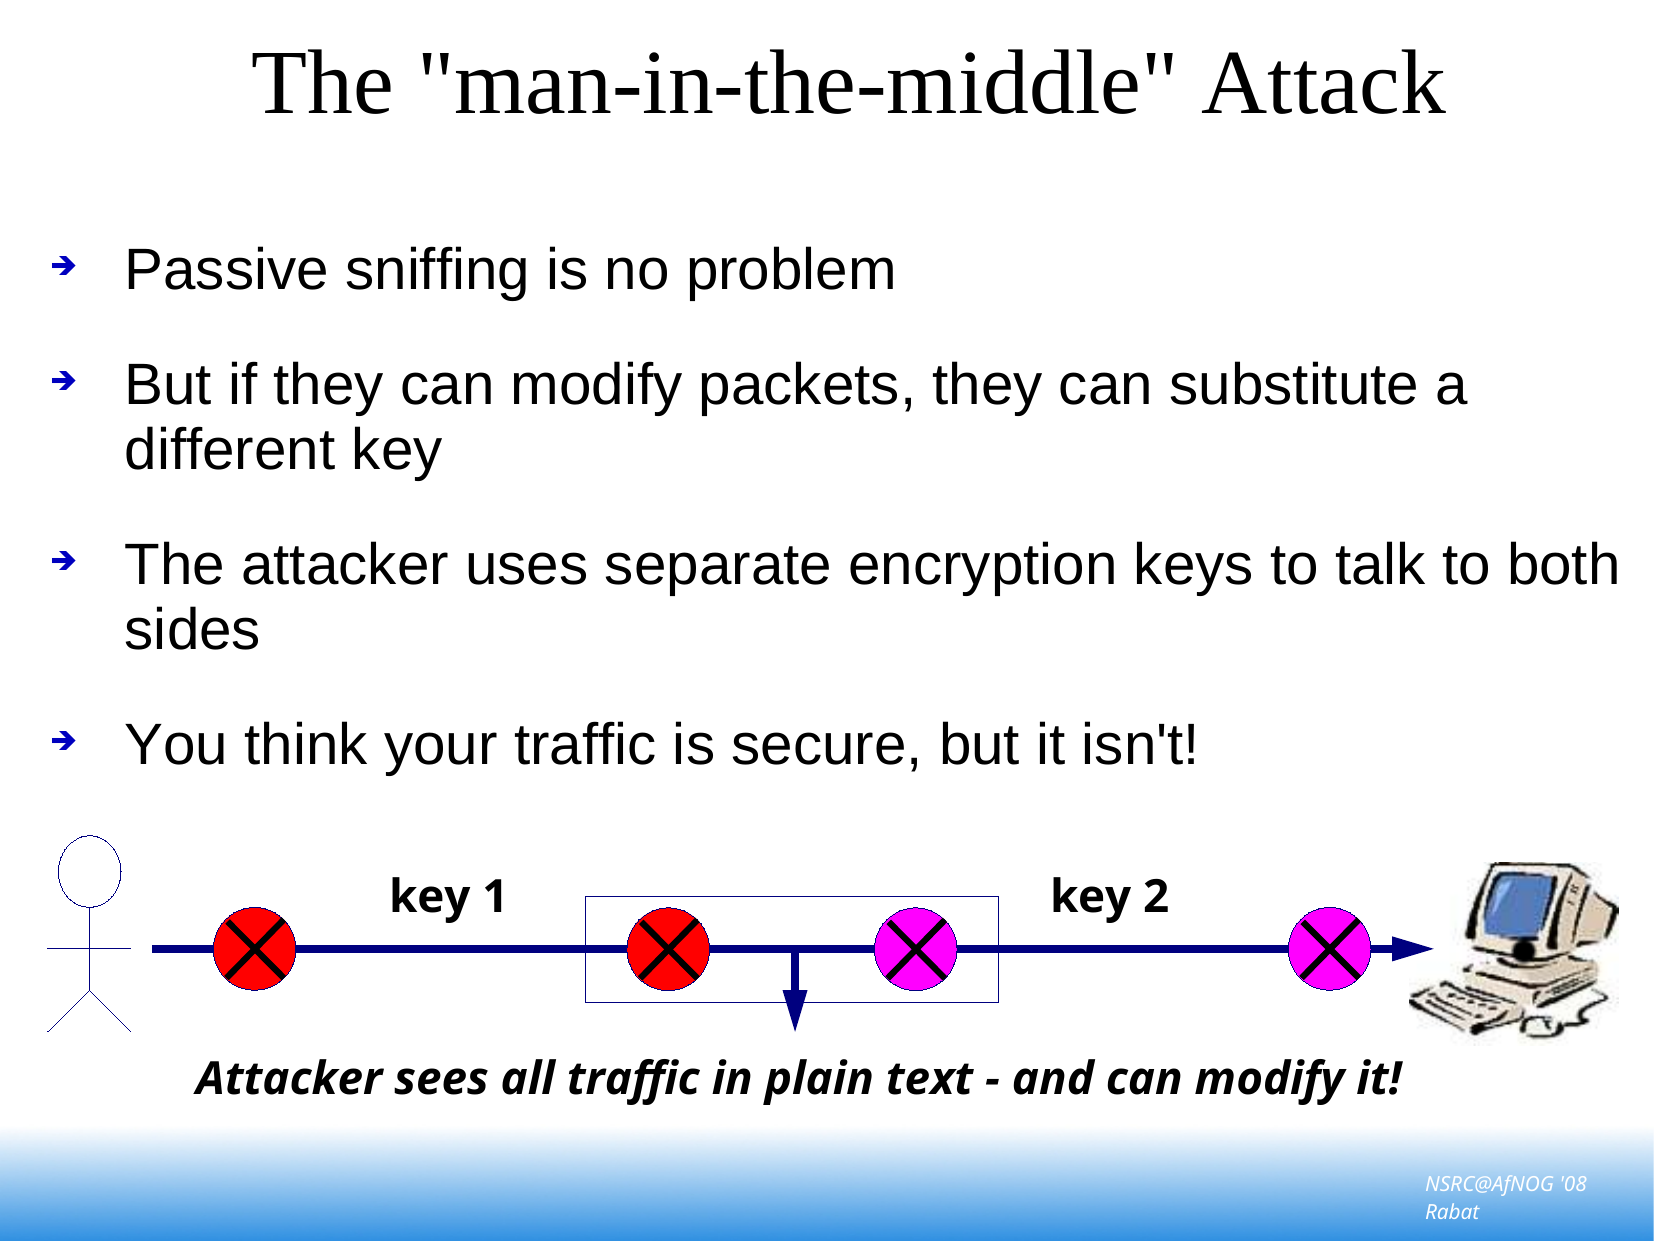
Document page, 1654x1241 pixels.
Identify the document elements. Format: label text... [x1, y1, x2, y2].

text_box [1336, 922, 1372, 975]
title The "man-in-the-middle" Attack [71, 32, 1628, 230]
text_box [626, 907, 695, 991]
text_box [261, 922, 296, 975]
text_box key 1 [389, 862, 509, 926]
text_box [1288, 907, 1356, 991]
picture [1409, 862, 1619, 1046]
text_box key 2 [1050, 862, 1170, 926]
text_box Attacker sees all traffic in plain text - and can modify it! [196, 1045, 1404, 1108]
text_box [922, 923, 958, 976]
picture [0, 1124, 1654, 1241]
list Passive sniffing is no problem But if they can modify packets, they can substitute a different key The attacker uses separate encryption keys to talk to both sides You think your traffic is secure, but it isn't! [49, 236, 1632, 826]
text_box [674, 922, 710, 976]
text_box [874, 907, 943, 991]
text_box [213, 907, 281, 991]
